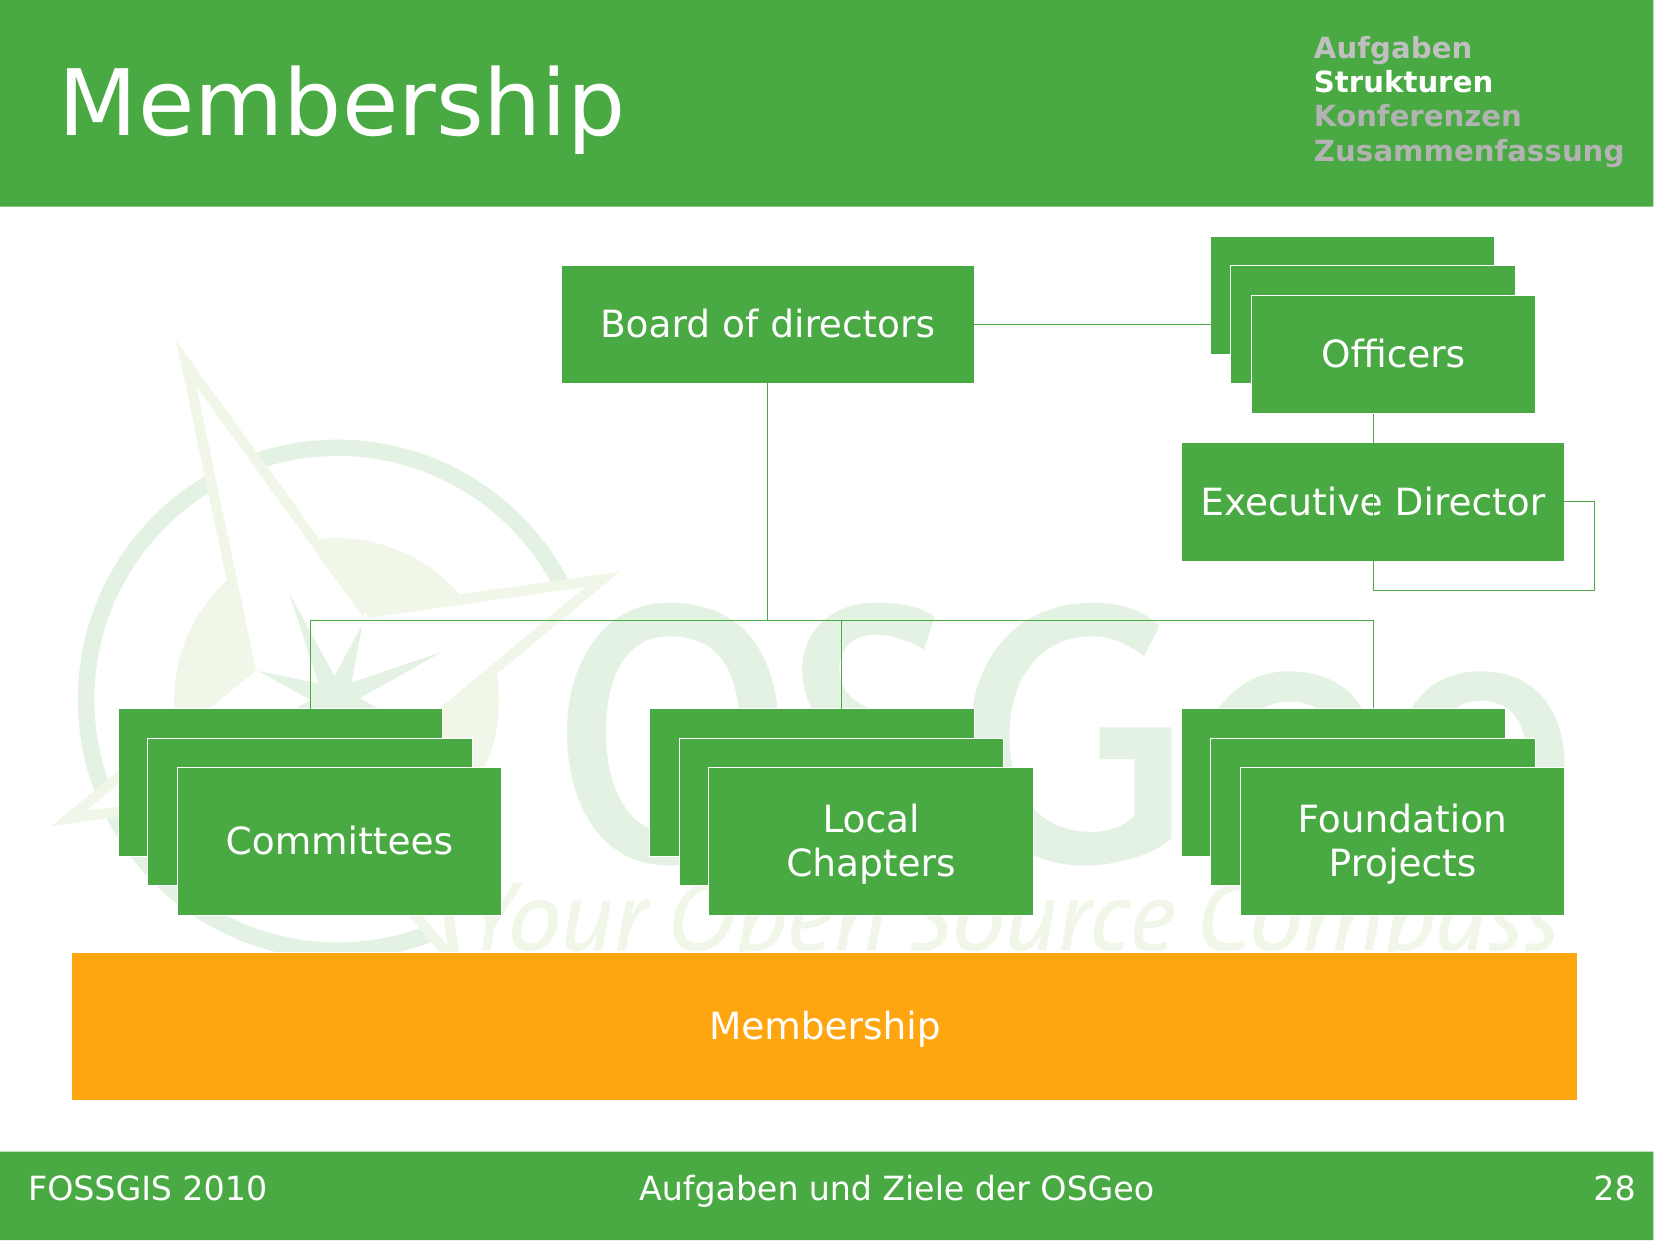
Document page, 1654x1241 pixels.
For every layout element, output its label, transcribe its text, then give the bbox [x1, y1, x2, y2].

text_box Local Chapters [679, 738, 1004, 886]
text_box Local Chapters [649, 708, 975, 857]
text_box Committees [118, 708, 443, 857]
text_box Committees [147, 738, 473, 886]
text_box Foundation Projects [1240, 767, 1565, 916]
text_box Local Chapters [1181, 708, 1506, 857]
text_box Board of directors [561, 265, 975, 384]
text_box Aufgaben Strukturen Konferenzen Zusammenfassung [1299, 23, 1654, 201]
text_box Membership [71, 952, 1578, 1101]
title Membership [59, 29, 1299, 178]
text_box Officers [1210, 236, 1495, 355]
text_box Committees [177, 767, 502, 916]
text_box Local Chapters [708, 767, 1034, 916]
text_box Officers [1230, 265, 1516, 384]
text_box Local Chapters [1210, 738, 1536, 886]
text_box Officers [1251, 295, 1536, 414]
text_box Executive Director [1181, 442, 1565, 562]
